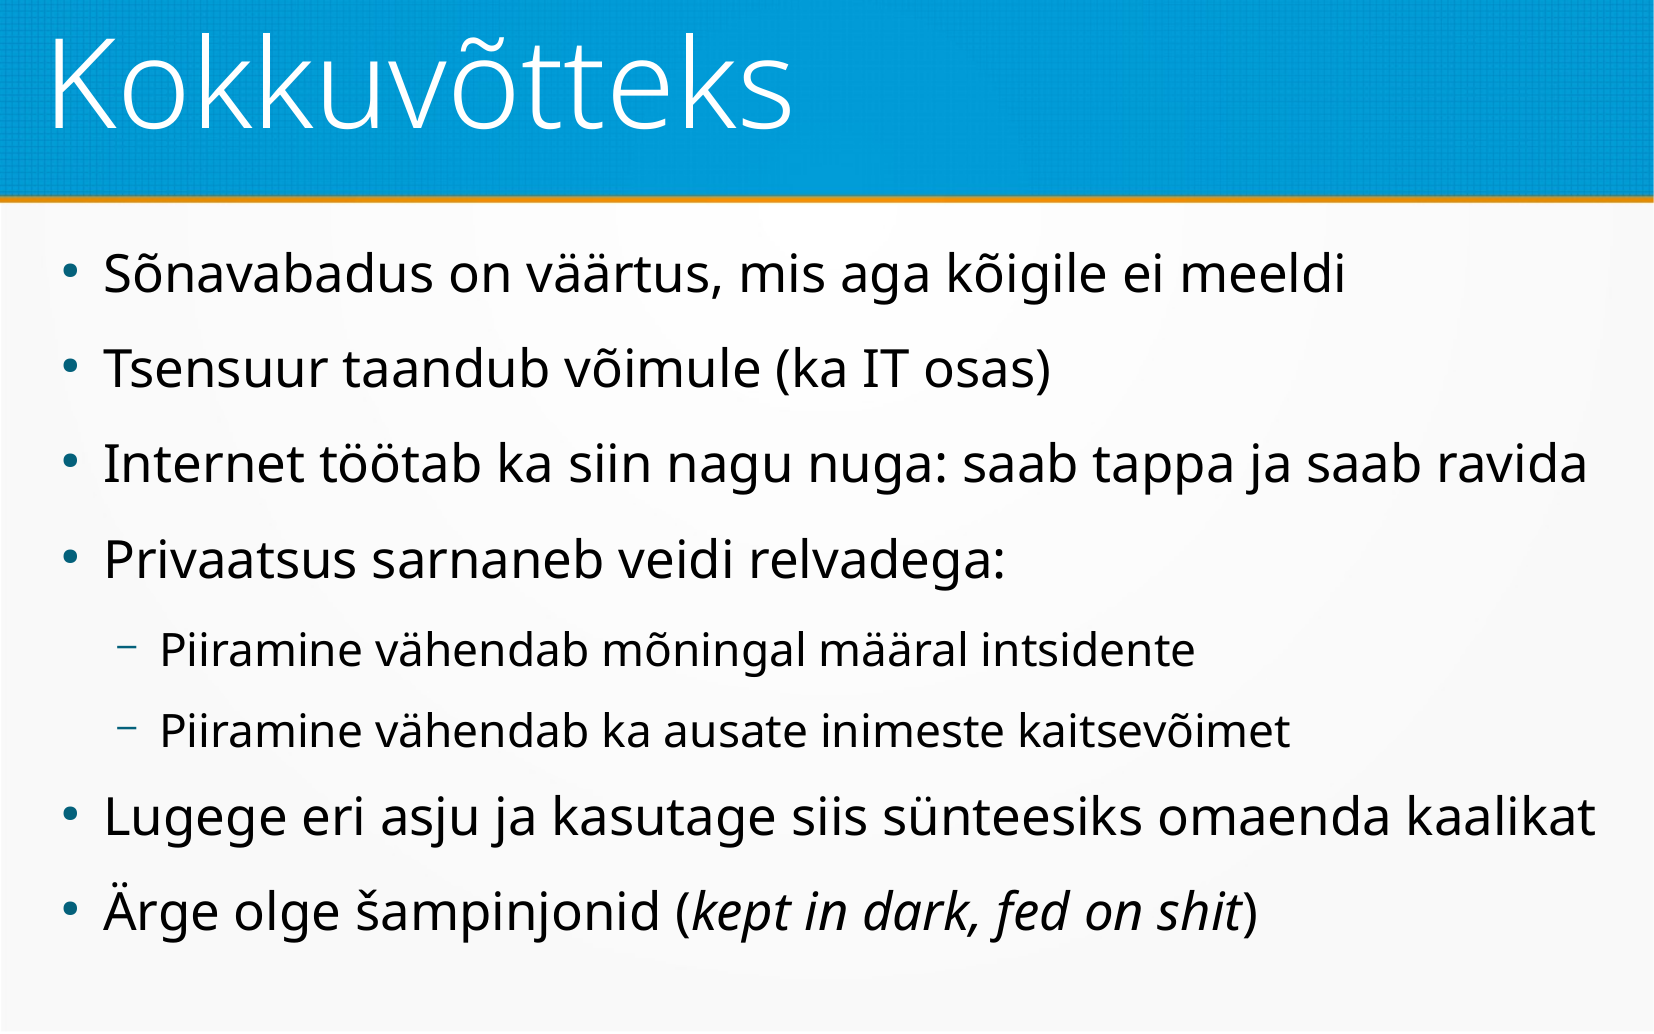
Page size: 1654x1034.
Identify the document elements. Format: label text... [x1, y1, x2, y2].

title Kokkuvõtteks [43, 0, 1619, 166]
picture [0, 195, 1654, 1034]
list Sõnavabadus on väärtus, mis aga kõigile ei meeldi Tsensuur taandub võimule (ka IT osas) Internet töötab ka siin nagu nuga: saab tappa ja saab ravida Privaatsus sarnaneb veidi relvadega: Piiramine vähendab mõningal määral intsidente Piiramine vähendab ka ausate inimeste kaitsevõimet Lugege eri asju ja kasutage siis sünteesiks omaenda kaalikat Ärge olge šampinjonid (kept in dark, fed on shit) [47, 236, 1607, 1002]
